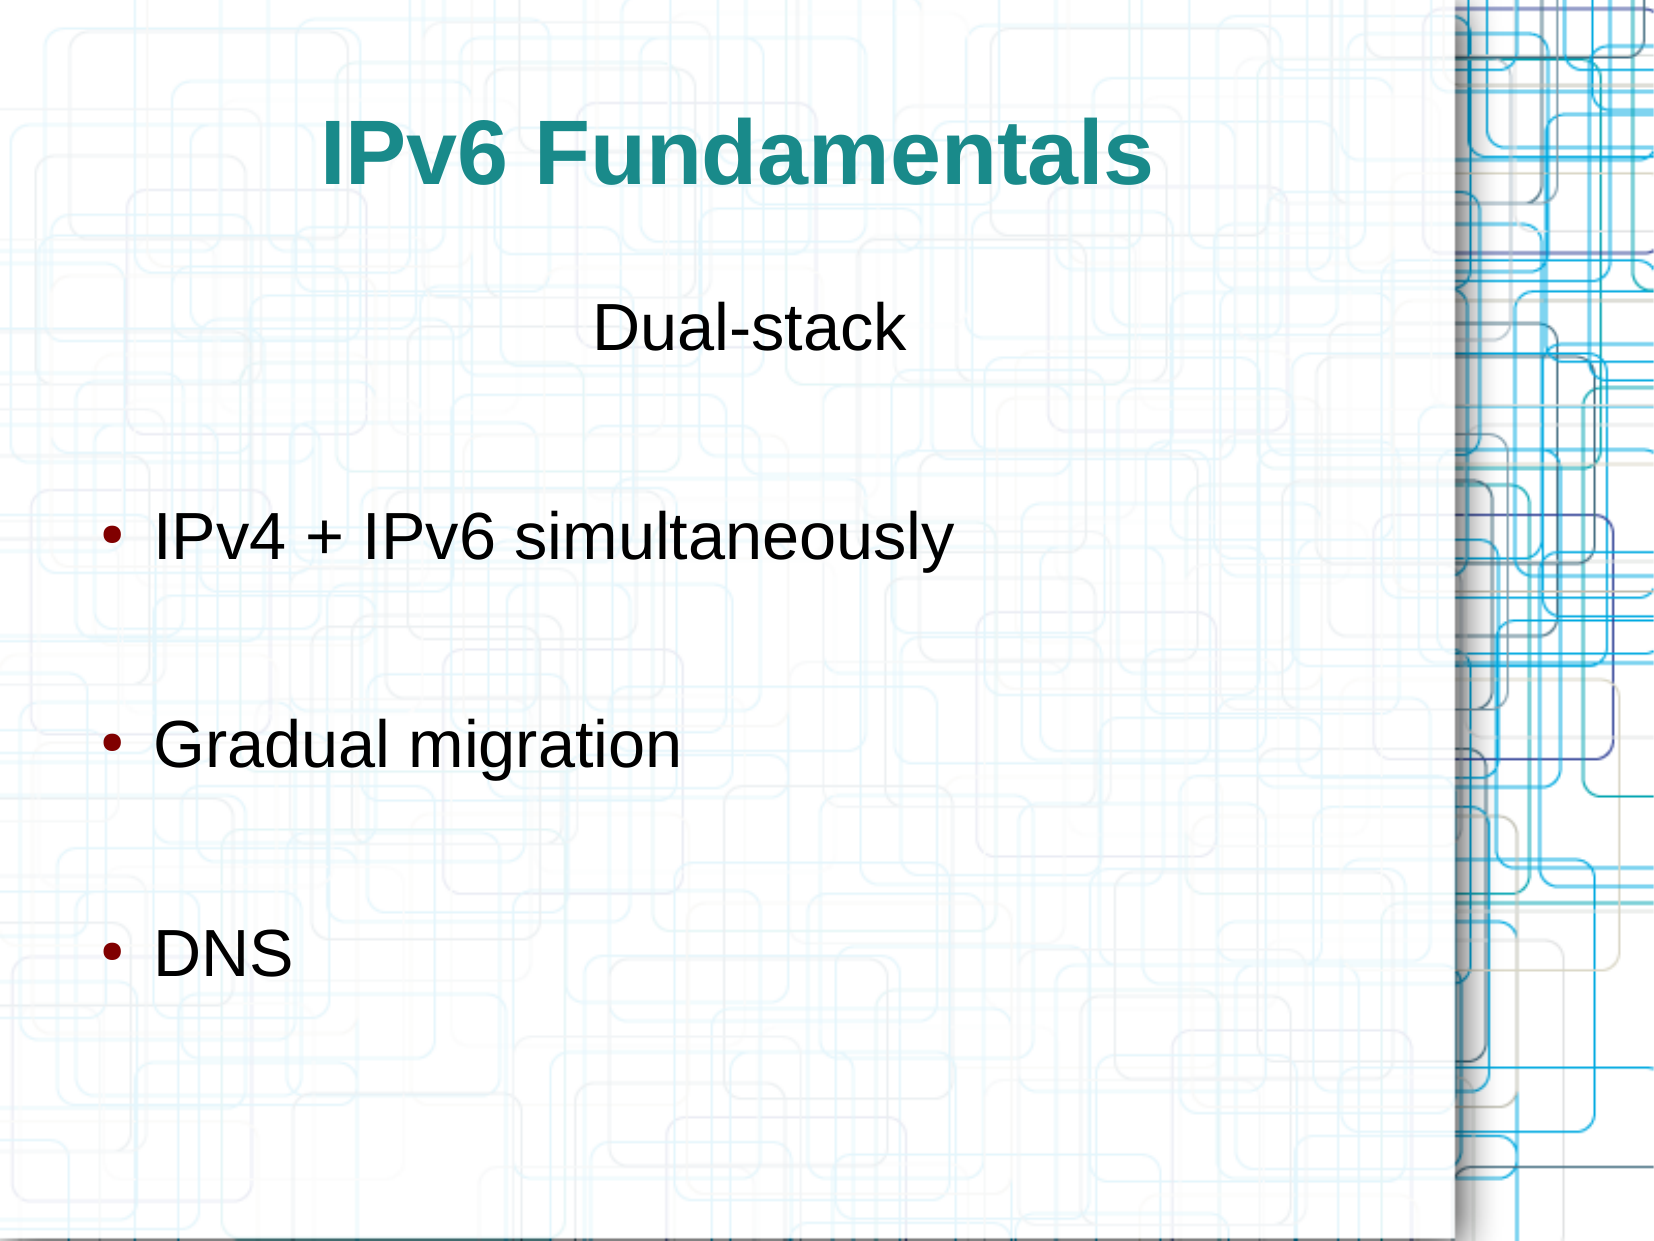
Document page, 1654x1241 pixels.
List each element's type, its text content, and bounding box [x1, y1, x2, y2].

title IPv6 Fundamentals [59, 49, 1418, 257]
picture [0, 0, 1654, 1241]
list Dual-stack IPv4 + IPv6 simultaneously Gradual migration DNS [82, 290, 1418, 1109]
